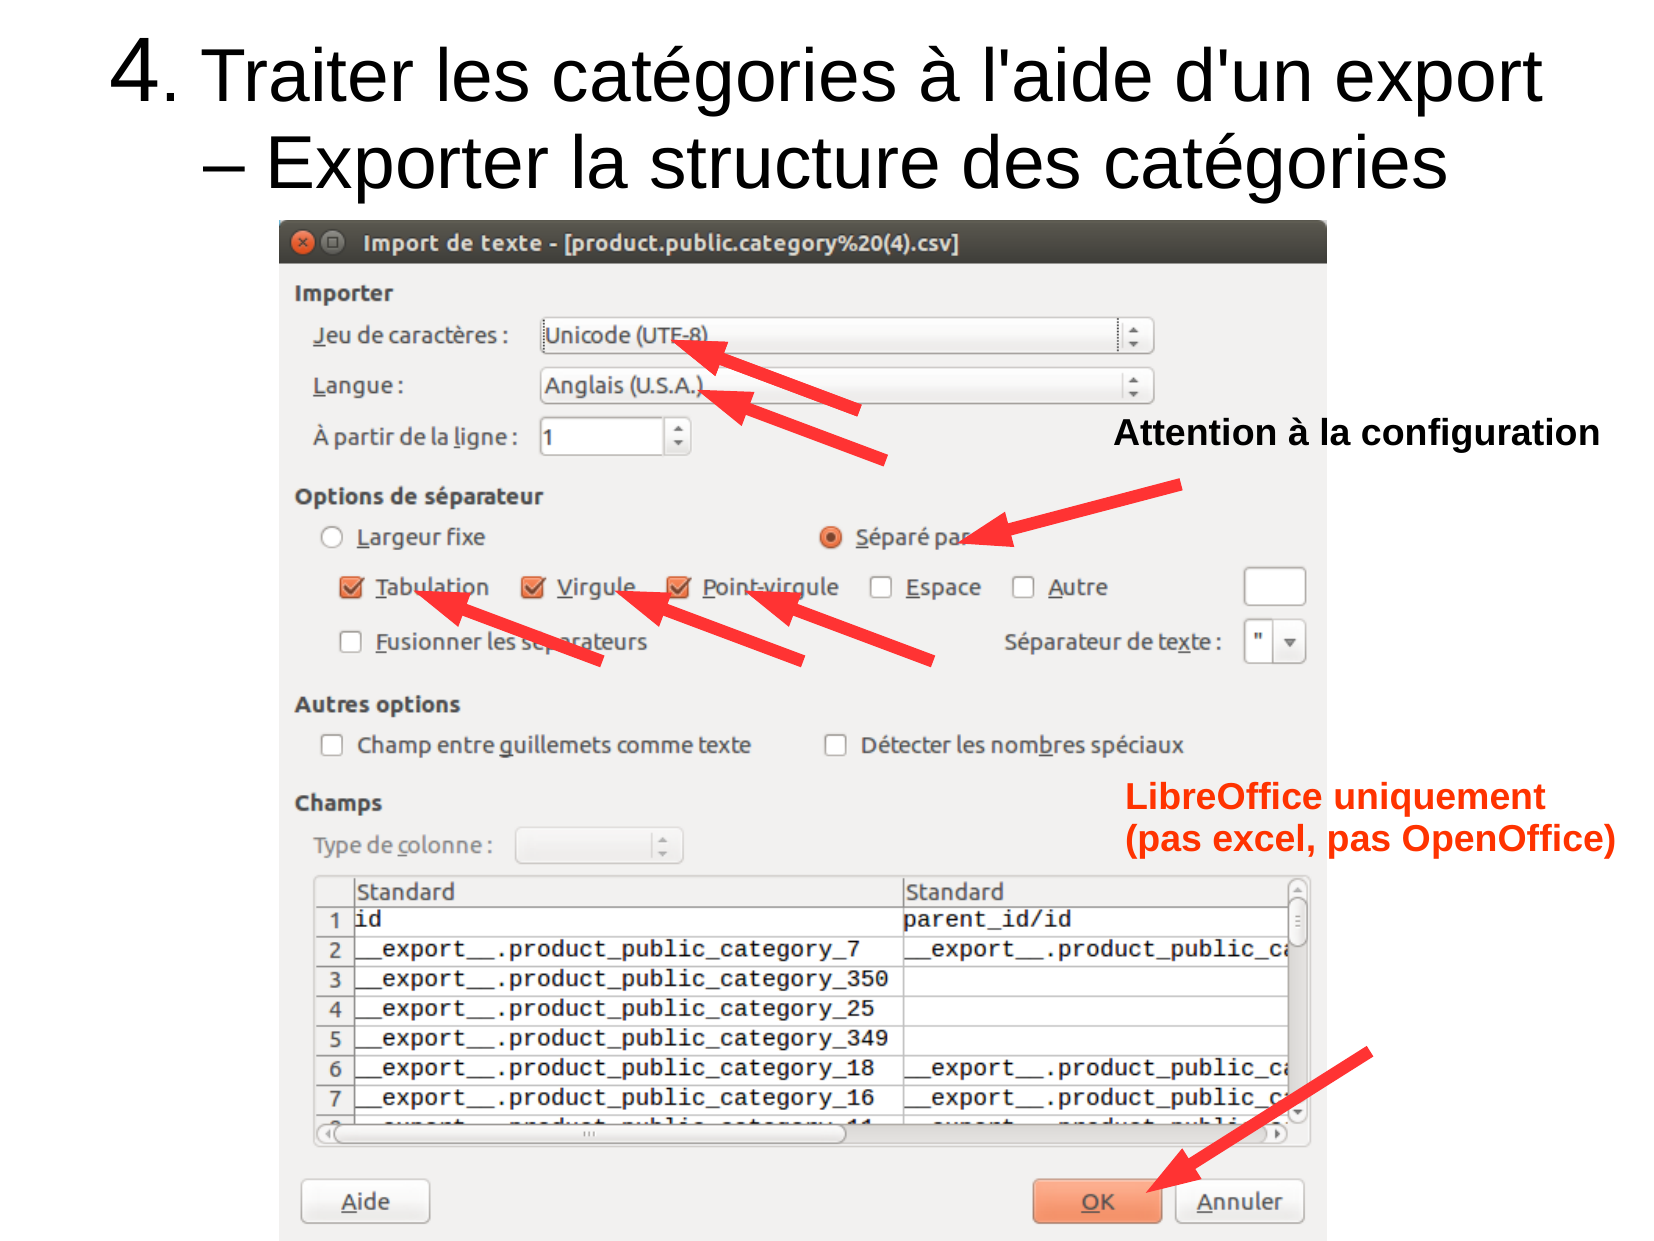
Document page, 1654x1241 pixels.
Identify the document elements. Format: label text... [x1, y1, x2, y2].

text_box Attention à la configuration [1098, 403, 1617, 461]
text_box LibreOffice uniquement (pas excel, pas OpenOffice) [1110, 767, 1632, 867]
title 4. Traiter les catégories à l'aide d'un export – Exporter la structure des catégories [82, 8, 1571, 216]
picture [279, 220, 1327, 1241]
